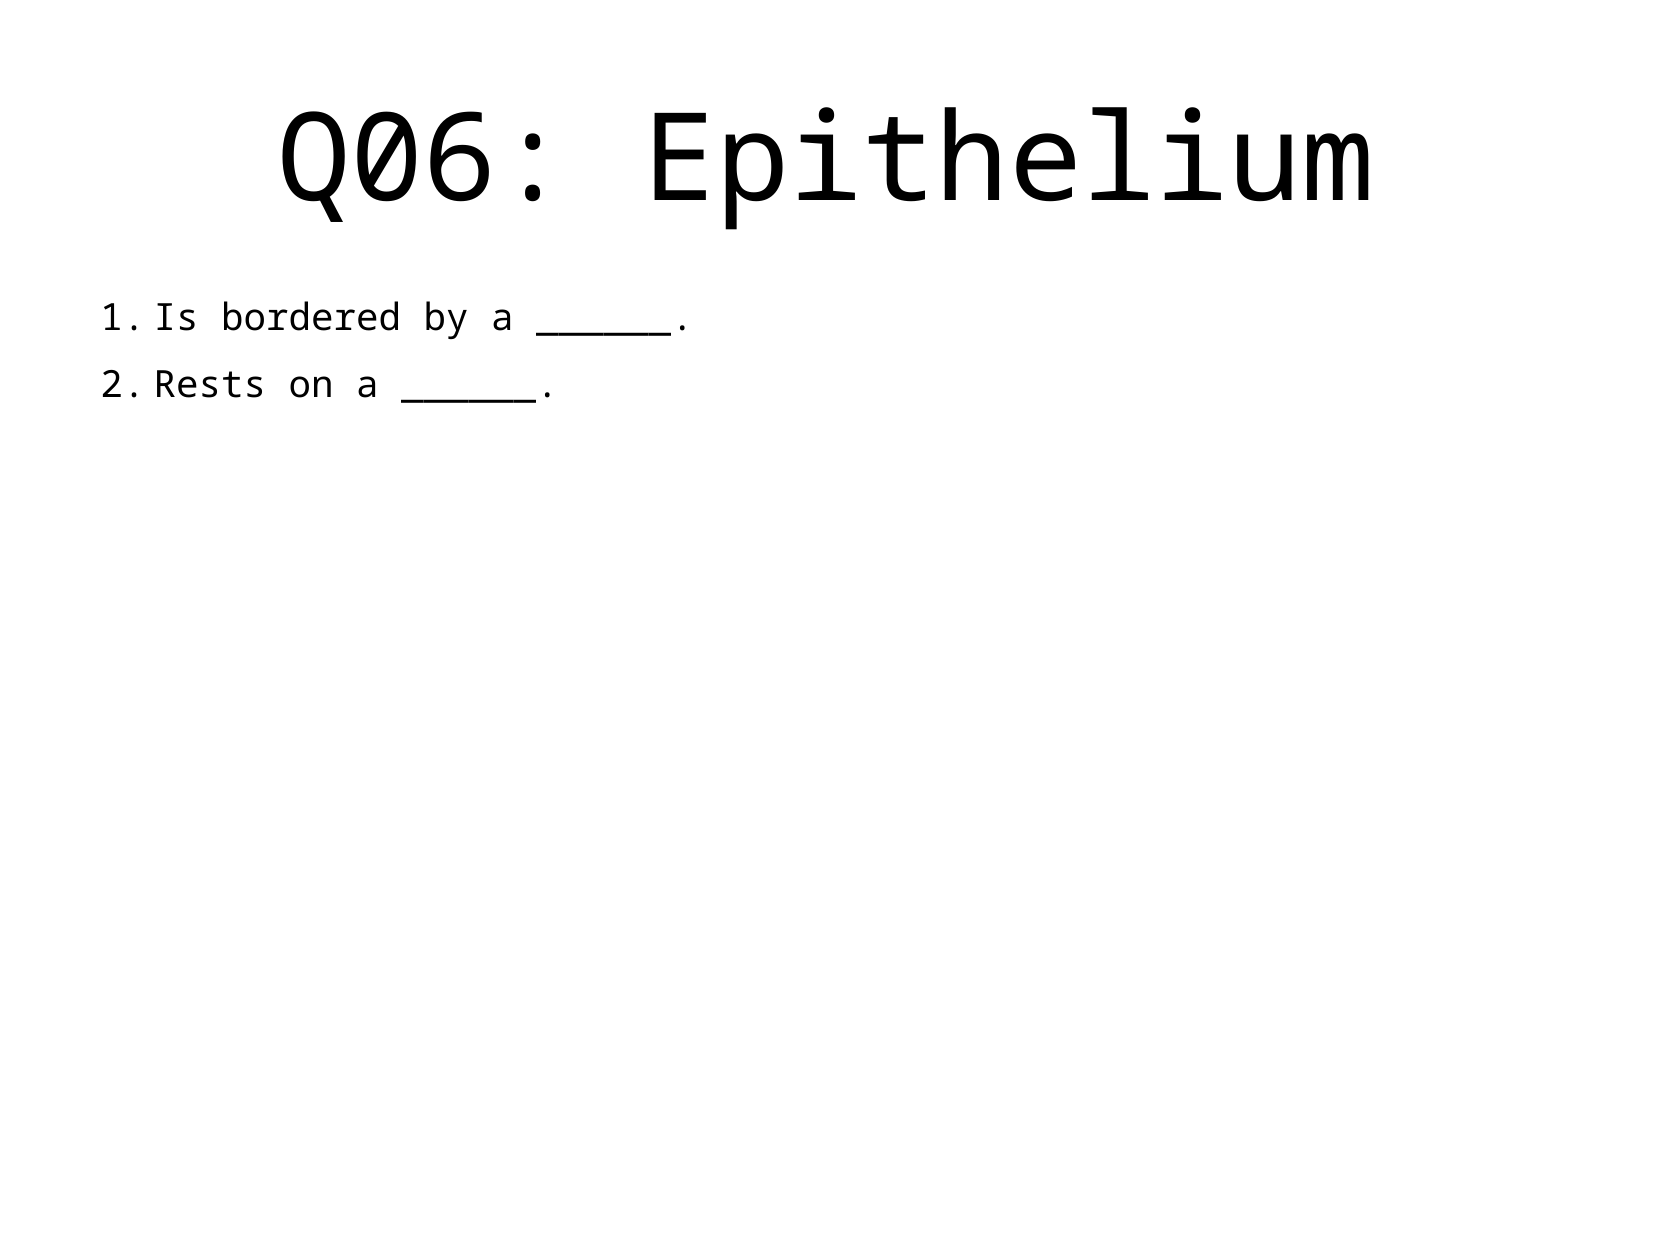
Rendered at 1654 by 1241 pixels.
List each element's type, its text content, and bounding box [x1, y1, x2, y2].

title Q06: Epithelium [82, 49, 1571, 257]
list Is bordered by a ______. Rests on a ______. [82, 290, 1571, 1010]
